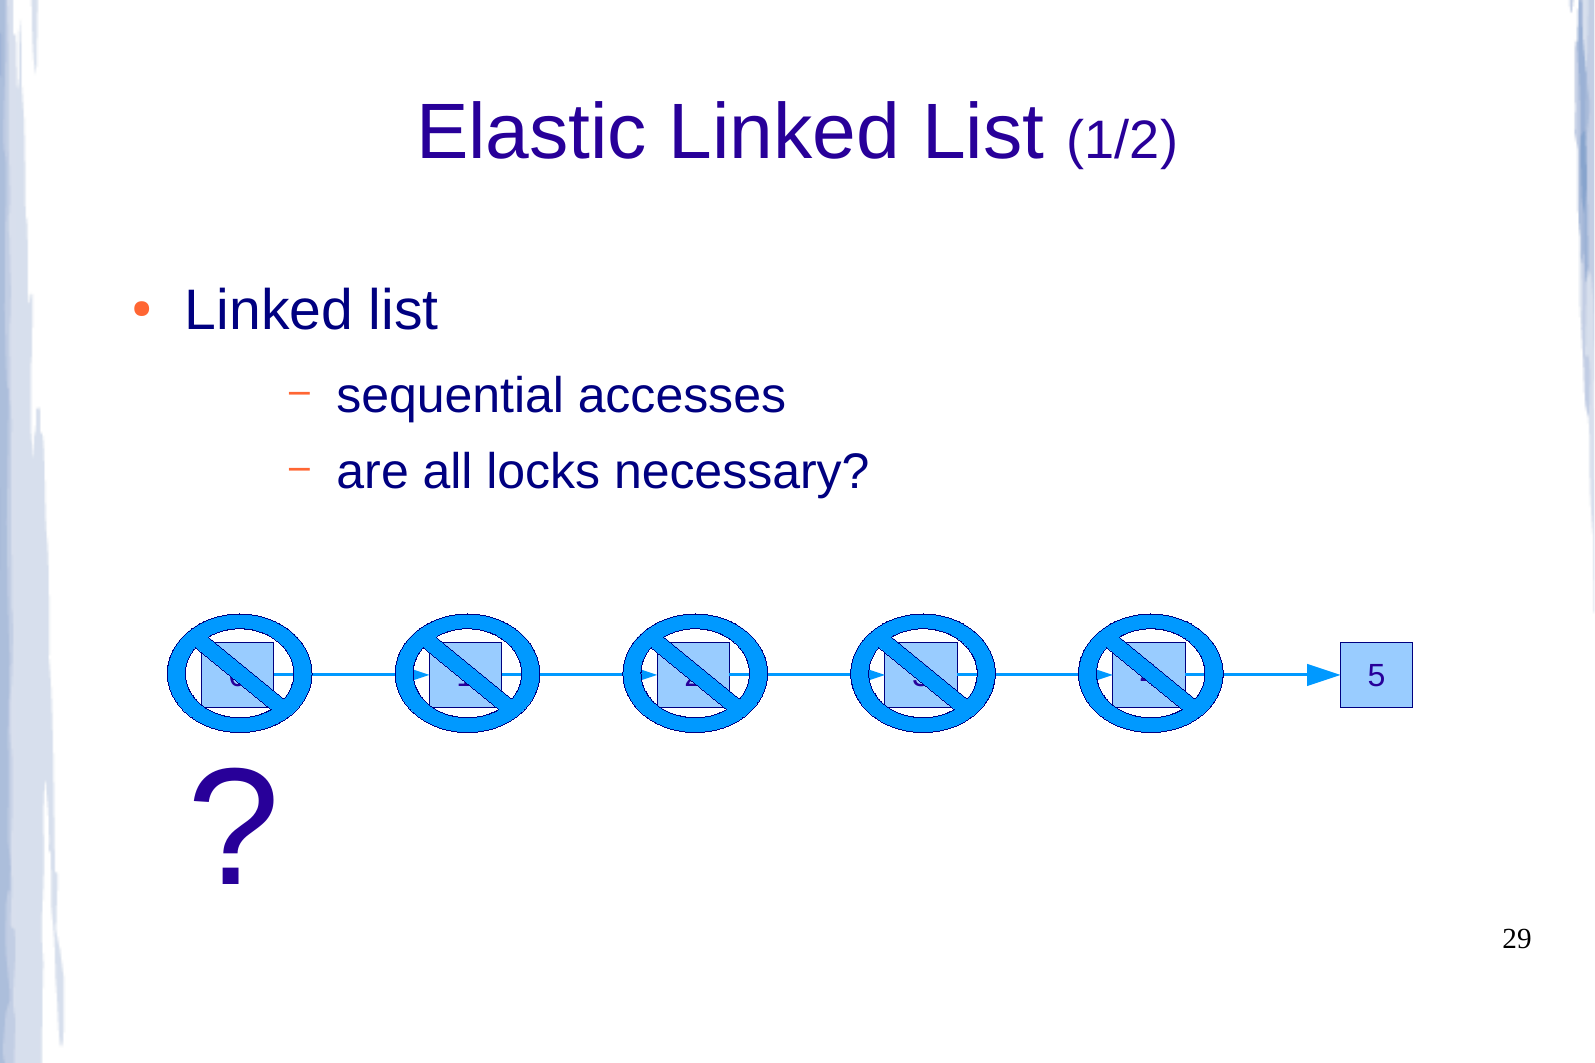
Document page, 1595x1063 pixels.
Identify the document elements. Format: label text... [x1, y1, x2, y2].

text_box 0 [201, 653, 268, 708]
title Elastic Linked List (1/2) [79, 42, 1515, 220]
text_box [622, 613, 768, 733]
text_box 4 [1112, 653, 1179, 708]
list Linked list sequential accesses are all locks necessary? [113, 278, 1515, 579]
text_box ? [173, 725, 354, 927]
text_box [1078, 613, 1224, 733]
text_box 3 [884, 653, 951, 708]
text_box 3 [899, 642, 958, 690]
text_box [850, 613, 996, 733]
text_box 2 [657, 654, 723, 708]
text_box 5 [1340, 642, 1413, 708]
text_box 4 [1127, 642, 1186, 690]
text_box 2 [672, 642, 730, 690]
text_box 0 [216, 642, 274, 690]
text_box 1 [429, 654, 495, 708]
text_box [167, 613, 313, 725]
text_box 1 [444, 642, 502, 690]
text_box [395, 613, 540, 733]
picture [0, 0, 1595, 1063]
